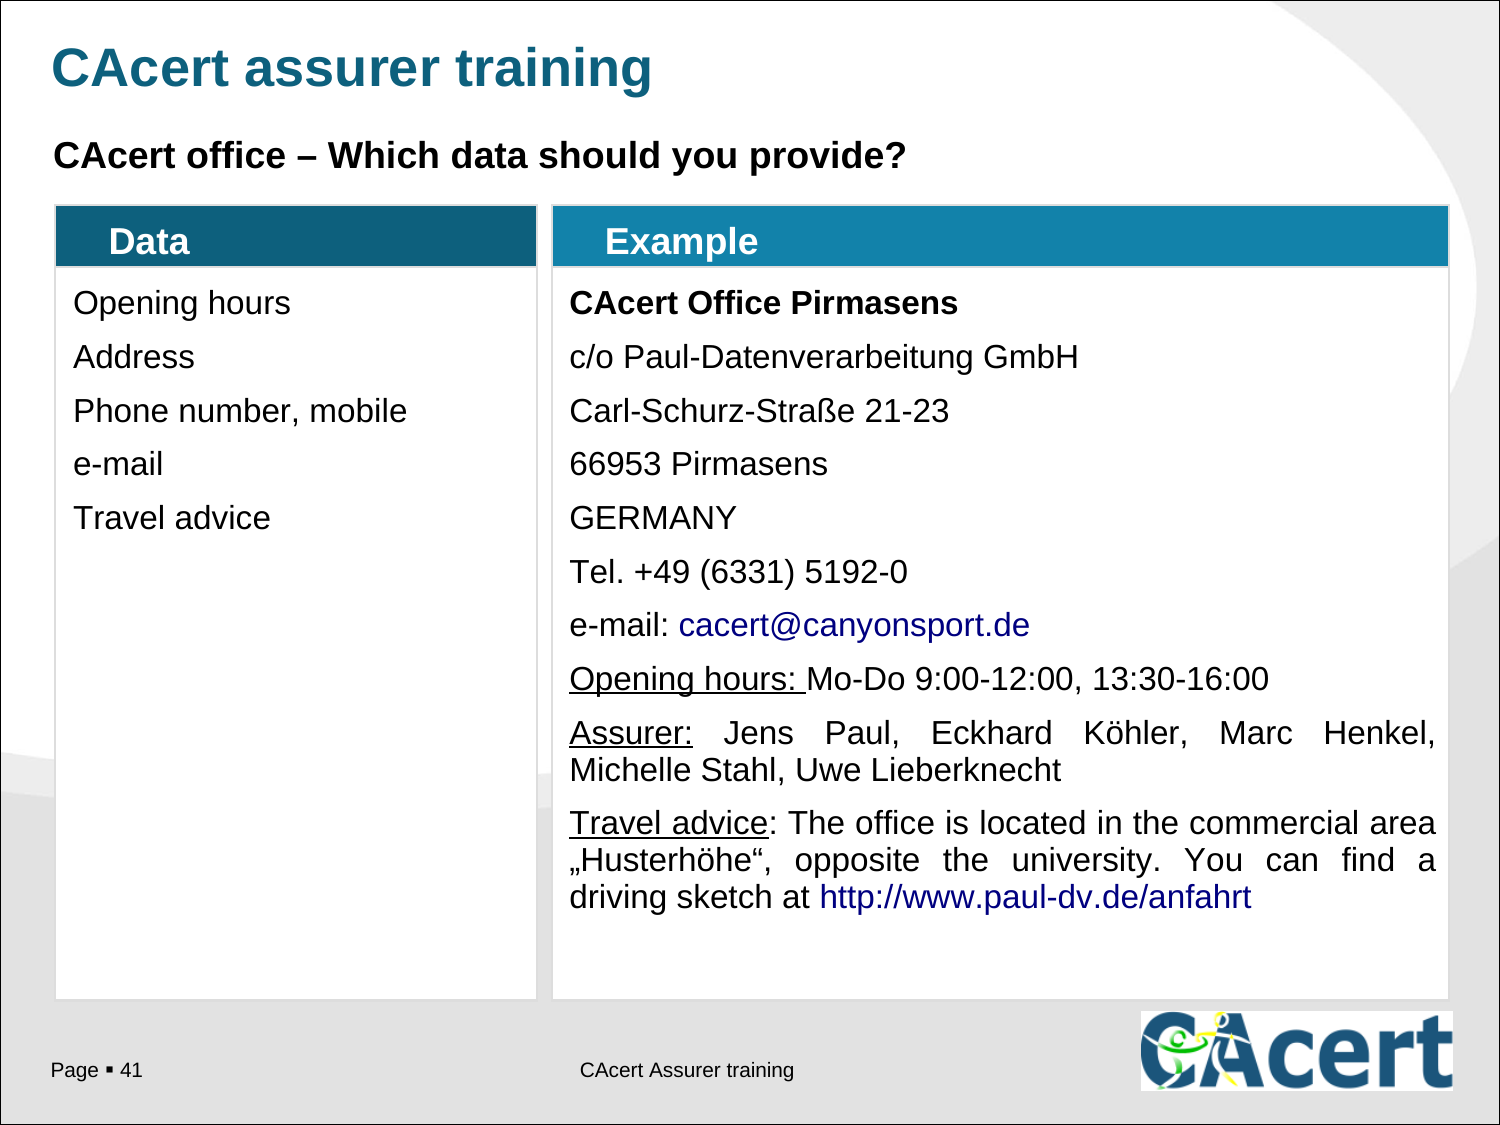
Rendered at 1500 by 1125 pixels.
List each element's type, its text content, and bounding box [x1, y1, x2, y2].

text_box CAcert office – Which data should you provide? [53, 125, 1441, 185]
text_box CAcert Office Pirmasens c/o Paul-Datenverarbeitung GmbH Carl-Schurz-Straße 21-23 66953 Pirmasens GERMANY Tel. +49 (6331) 5192-0 e-mail: cacert@canyonsport.de Opening hours: Mo-Do 9:00-12:00, 13:30-16:00 Assurer: Jens Paul, Eckhard Köhler, Marc Henkel, Michelle Stahl, Uwe Lieberknecht Travel advice: The office is located in the commercial area „Husterhöhe“, opposite the university. You can find a driving sketch at http://www.paul-dv.de/anfahrt [551, 266, 1450, 1001]
picture [1, 1, 1499, 1124]
text_box Opening hours Address Phone number, mobile e-mail Travel advice [55, 266, 538, 1001]
text_box Data [55, 205, 538, 266]
title CAcert assurer training [51, 19, 1450, 118]
text_box Example [551, 205, 1450, 266]
